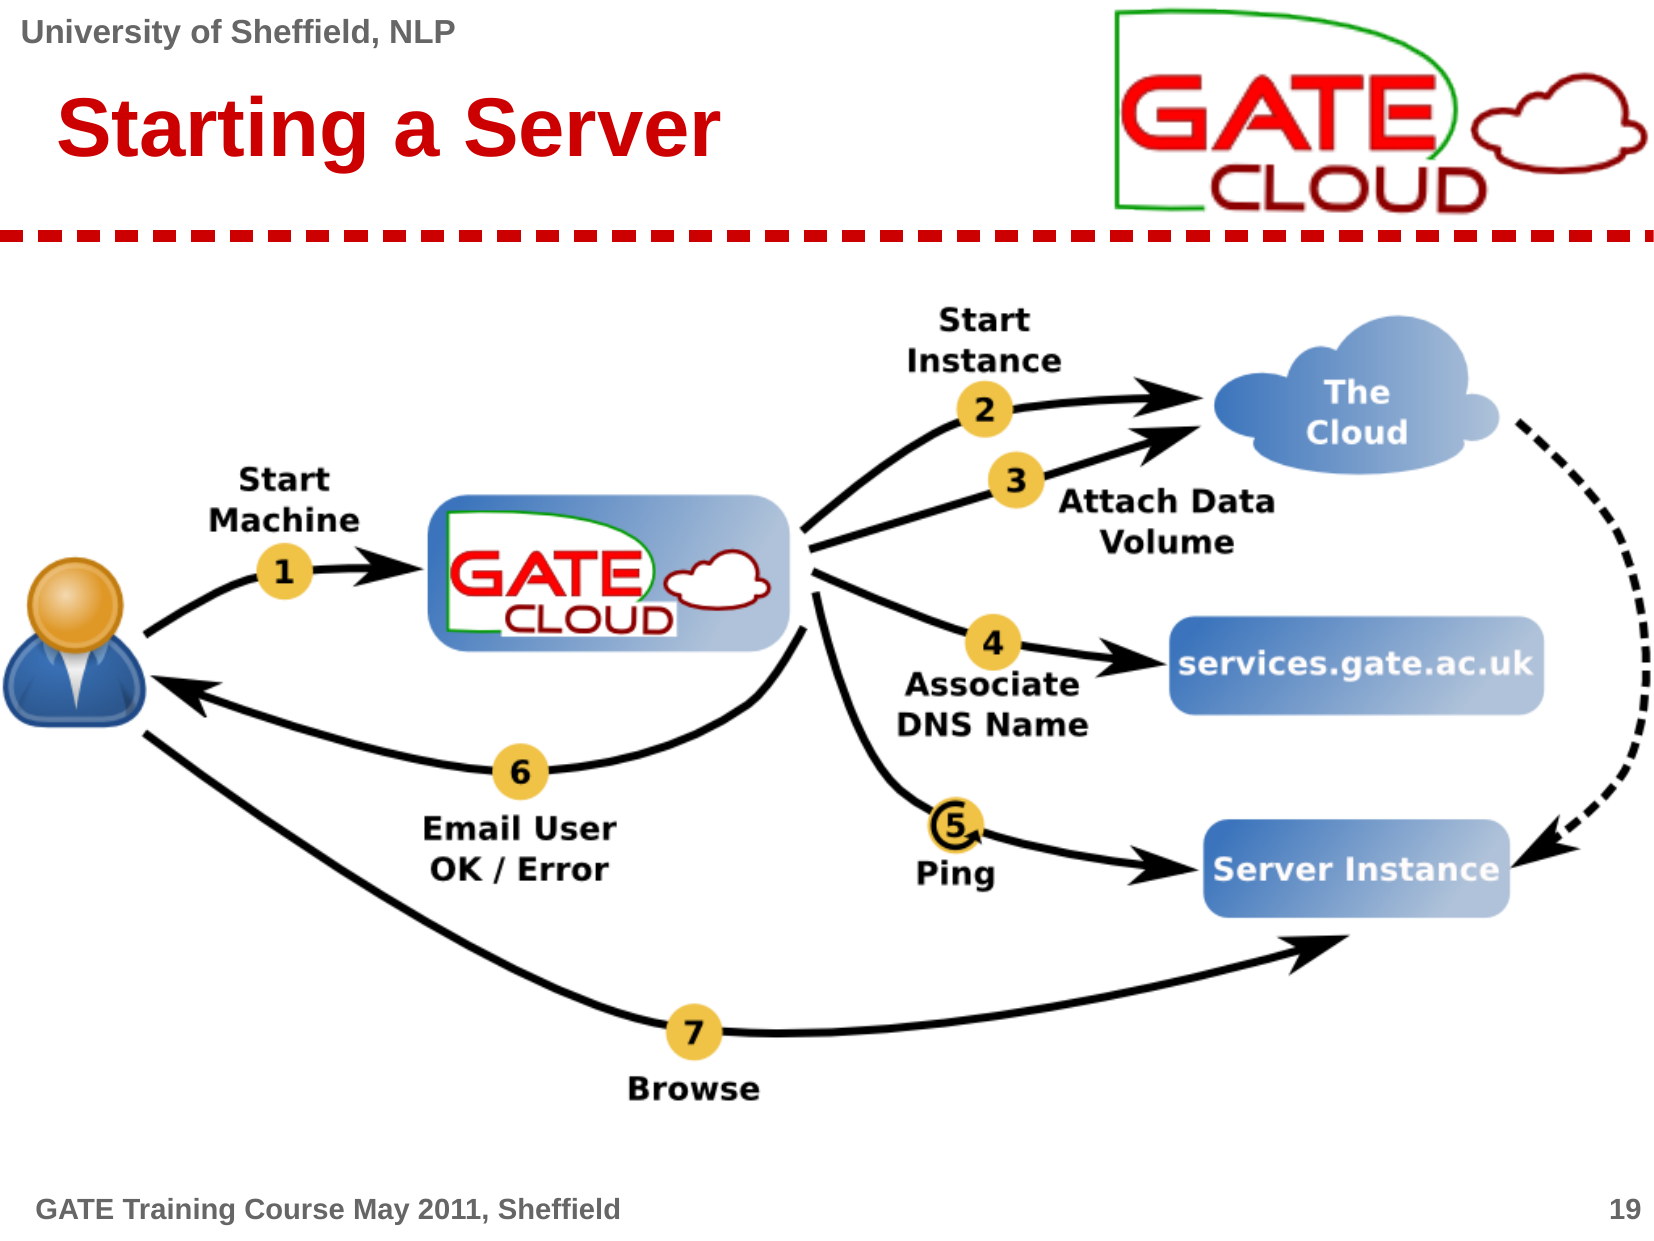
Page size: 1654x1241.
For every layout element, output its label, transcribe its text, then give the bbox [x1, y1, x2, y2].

title Starting a Server [56, 49, 1120, 207]
picture [1110, 5, 1654, 223]
picture [0, 304, 1654, 1104]
